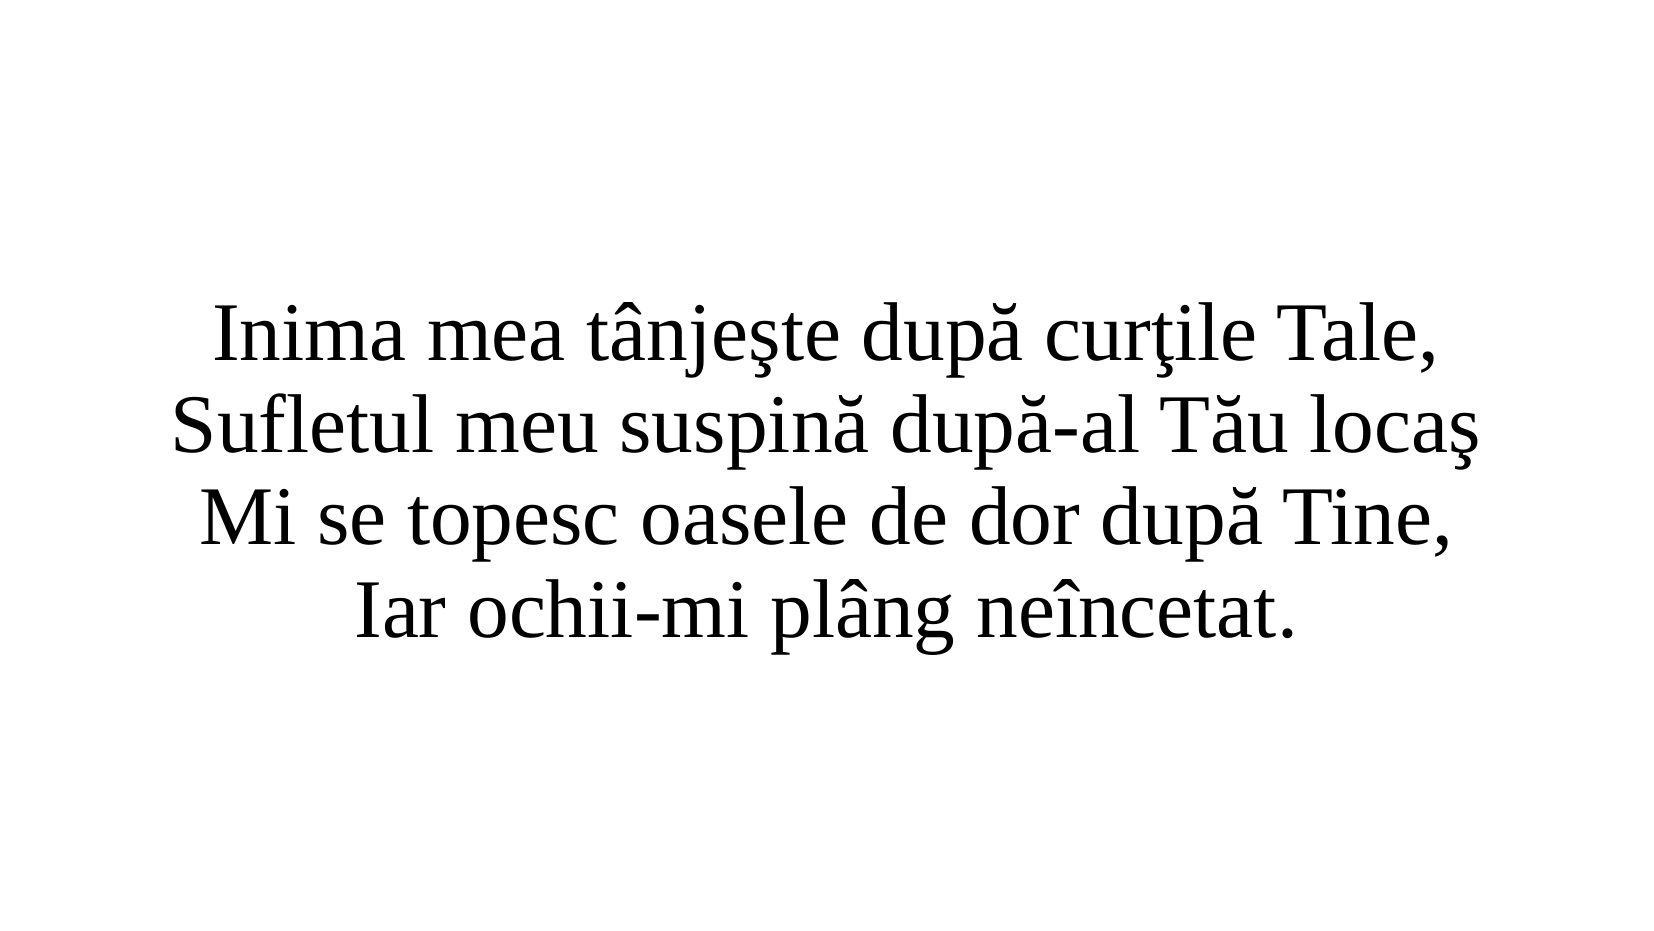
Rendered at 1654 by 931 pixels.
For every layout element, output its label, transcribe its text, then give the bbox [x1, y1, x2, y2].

title Inima mea tânjeşte după curţile Tale, Sufletul meu suspină după-al Tău locaş Mi se topesc oasele de dor după Tine, Iar ochii-mi plâng neîncetat. [165, 286, 1489, 656]
